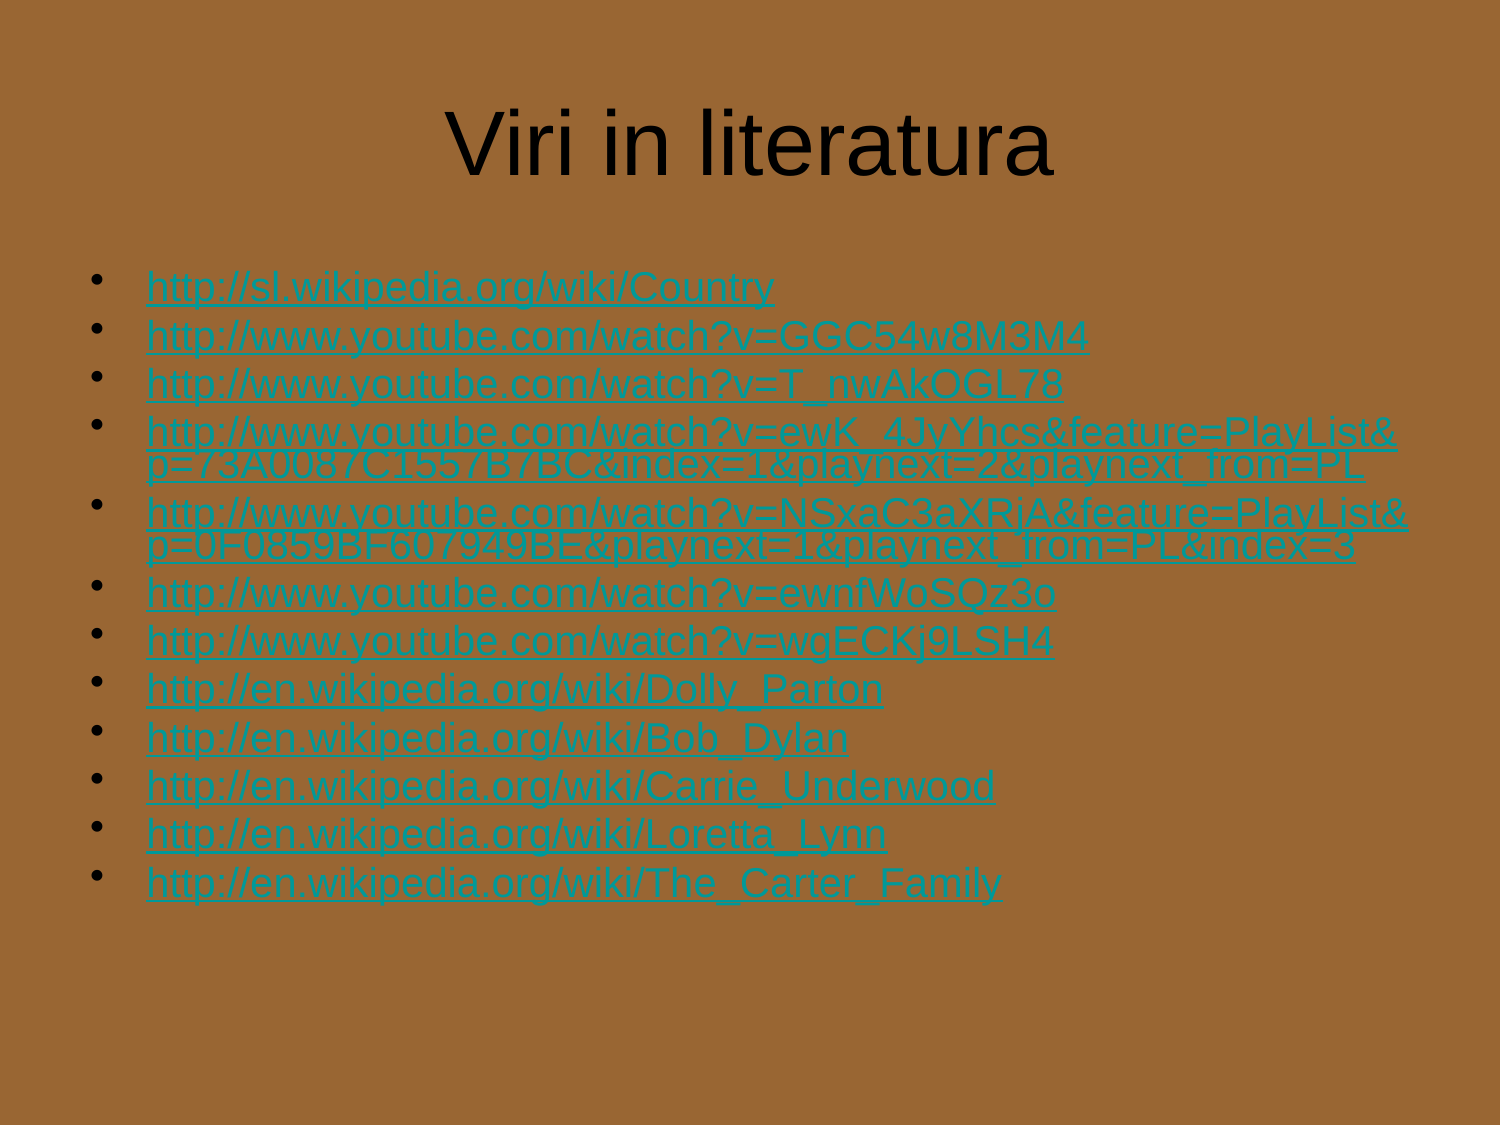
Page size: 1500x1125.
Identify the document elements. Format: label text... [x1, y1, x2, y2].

list http://sl.wikipedia.org/wiki/Country http://www.youtube.com/watch?v=GGC54w8M3M4 http://www.youtube.com/watch?v=T_nwAkOGL78 http://www.youtube.com/watch?v=ewK_4JyYhcs&feature=PlayList&p=73A0087C1557B7BC&index=1&playnext=2&playnext_from=PL http://www.youtube.com/watch?v=NSxaC3aXRjA&feature=PlayList&p=0F0859BF607949BE&playnext=1&playnext_from=PL&index=3 http://www.youtube.com/watch?v=ewnfWoSQz3o http://www.youtube.com/watch?v=wgECKj9LSH4 http://en.wikipedia.org/wiki/Dolly_Parton http://en.wikipedia.org/wiki/Bob_Dylan http://en.wikipedia.org/wiki/Carrie_Underwood http://en.wikipedia.org/wiki/Loretta_Lynn http://en.wikipedia.org/wiki/The_Carter_Family [75, 262, 1425, 1005]
title Viri in literatura [75, 45, 1425, 233]
